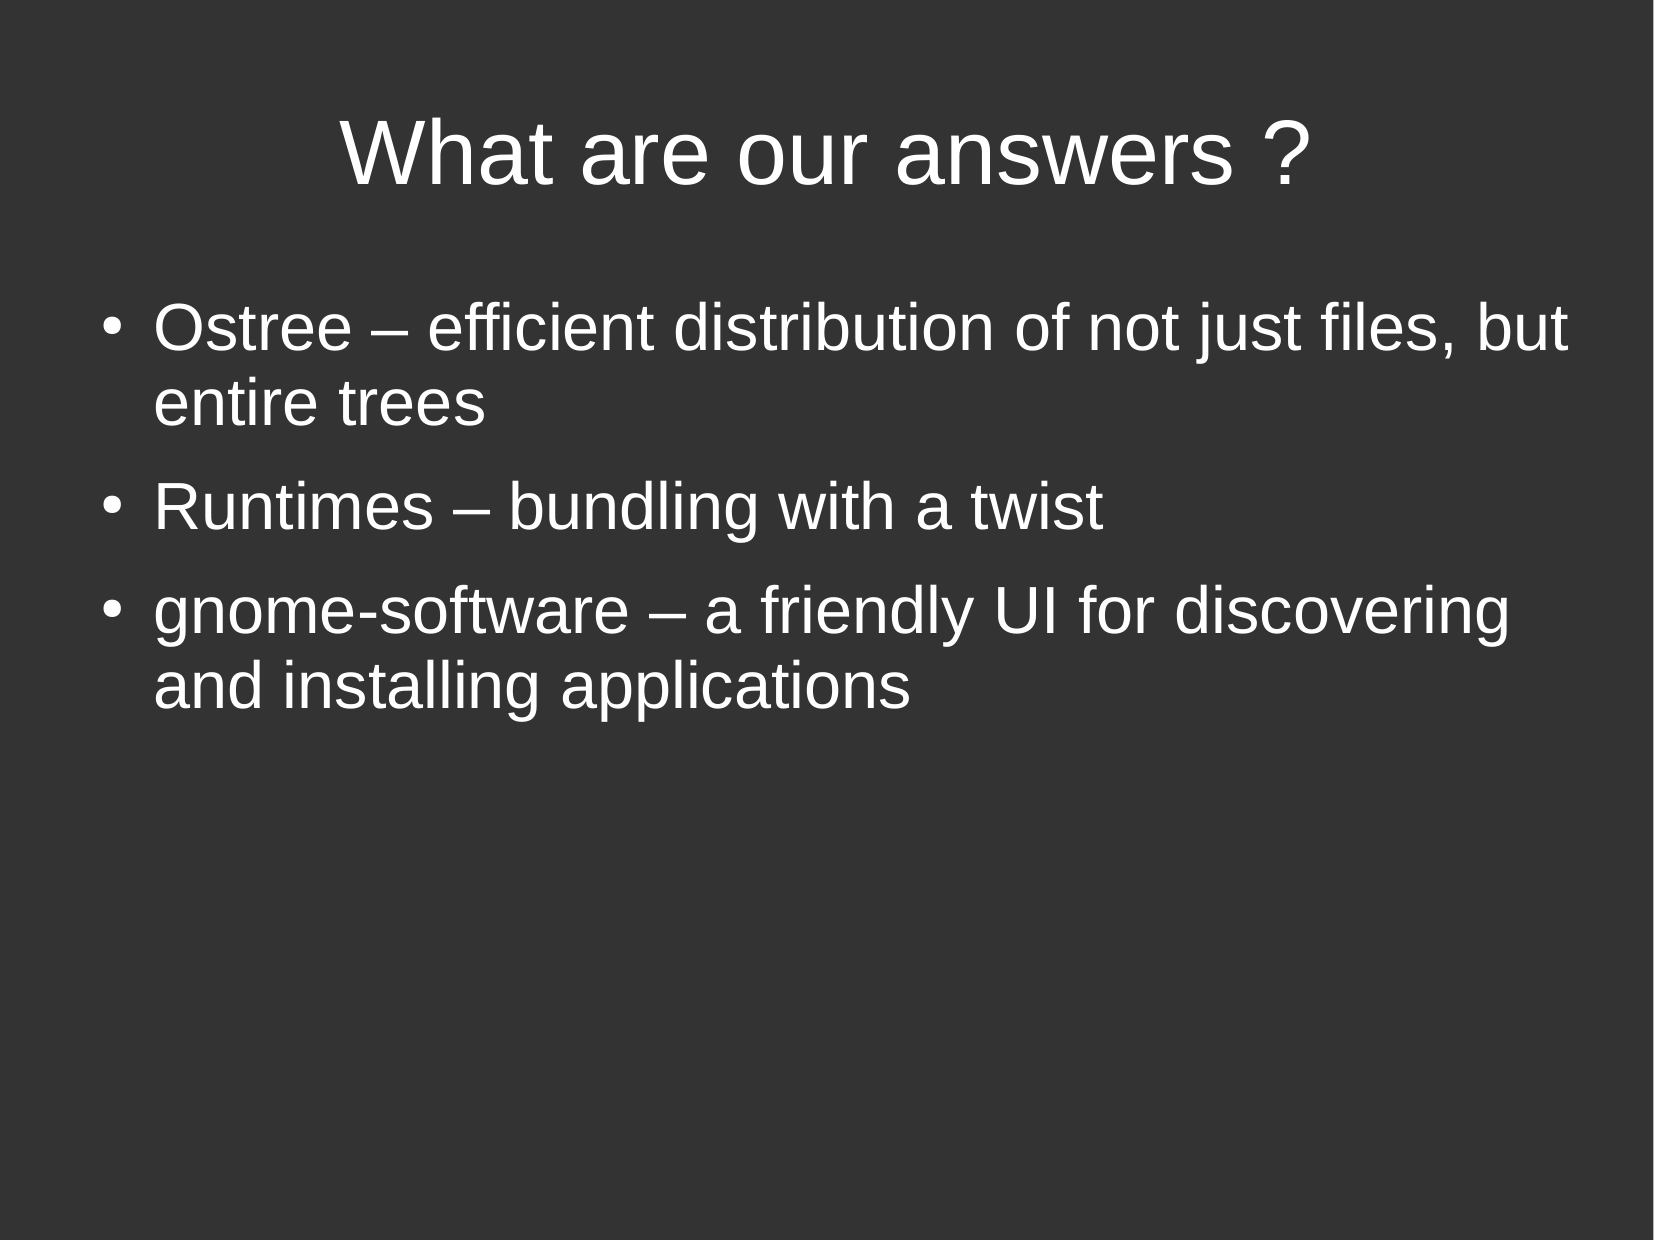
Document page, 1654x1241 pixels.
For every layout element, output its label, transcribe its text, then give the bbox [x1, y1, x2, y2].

title What are our answers ? [82, 49, 1571, 257]
list Ostree – efficient distribution of not just files, but entire trees Runtimes – bundling with a twist gnome-software – a friendly UI for discovering and installing applications [82, 290, 1571, 1081]
